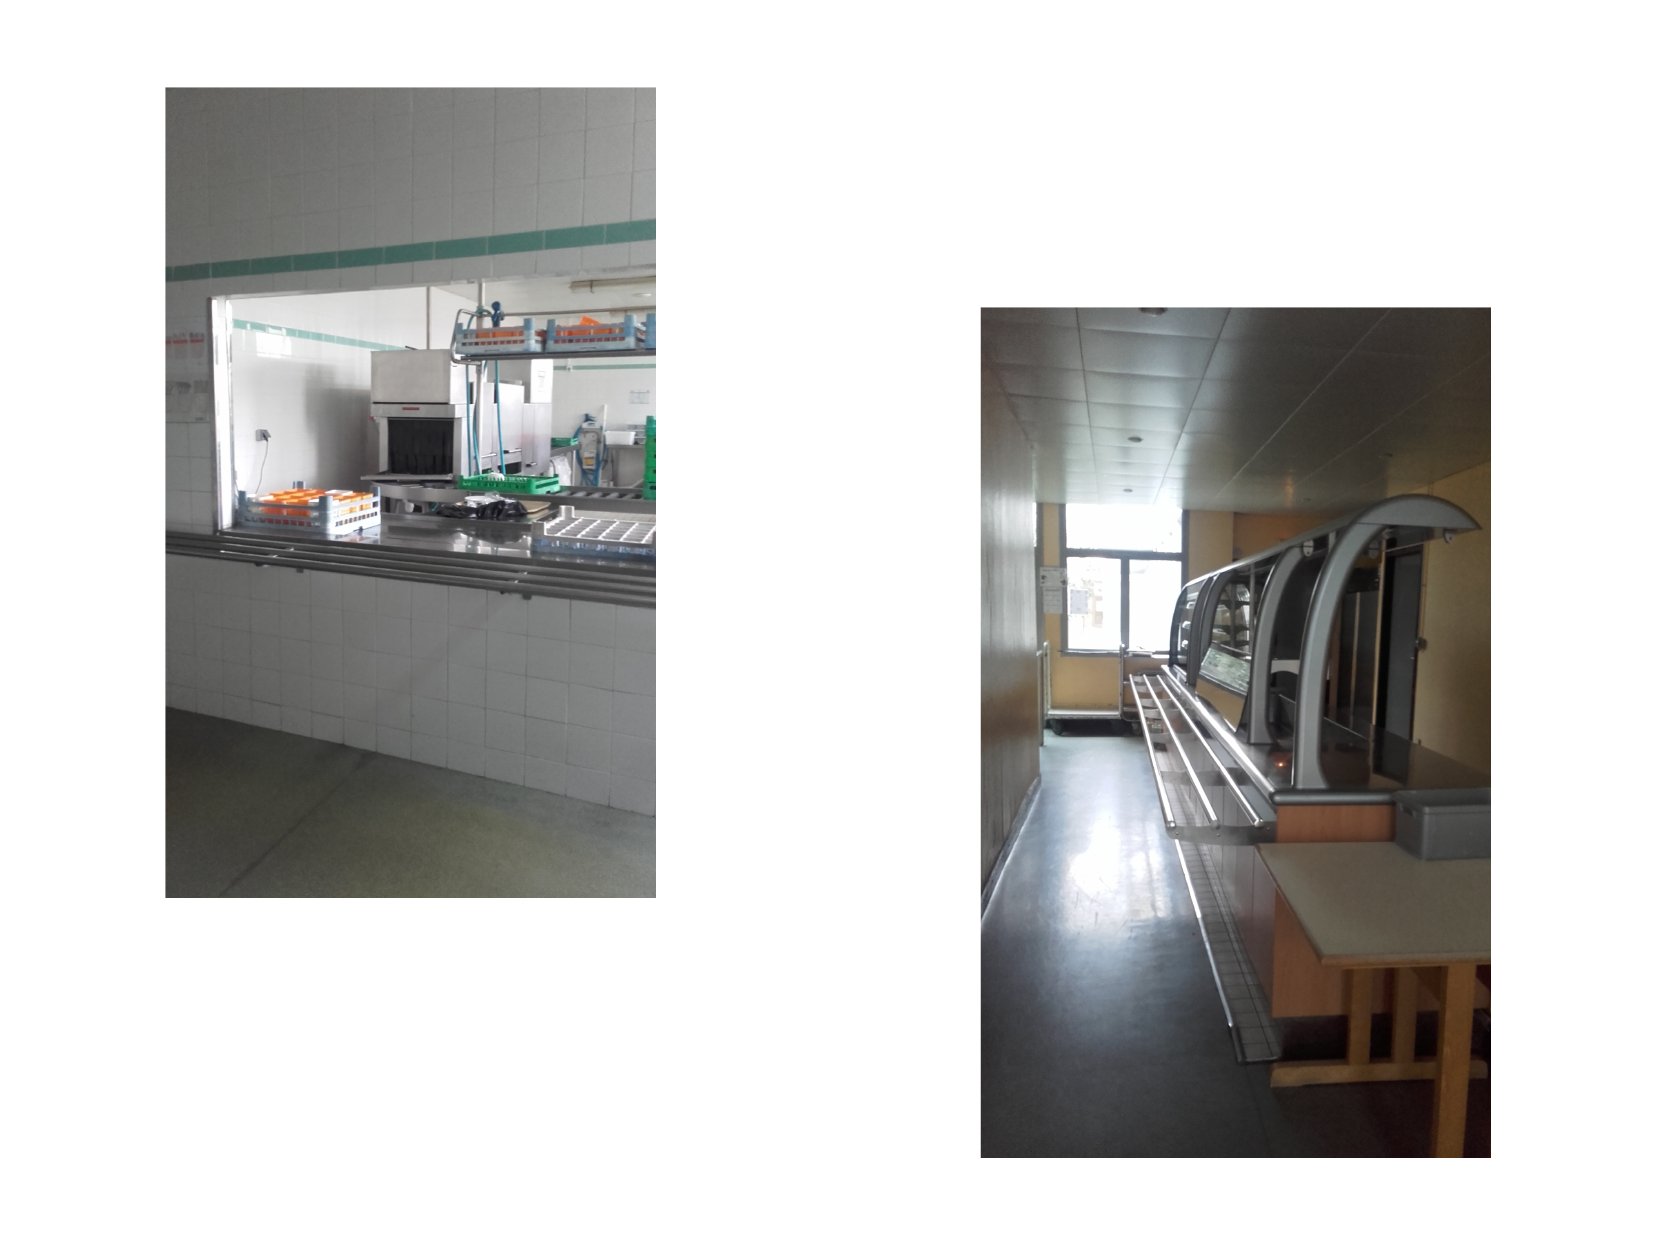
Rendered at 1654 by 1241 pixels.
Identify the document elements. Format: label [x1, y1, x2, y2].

picture [980, 307, 1491, 1158]
picture [165, 87, 656, 898]
